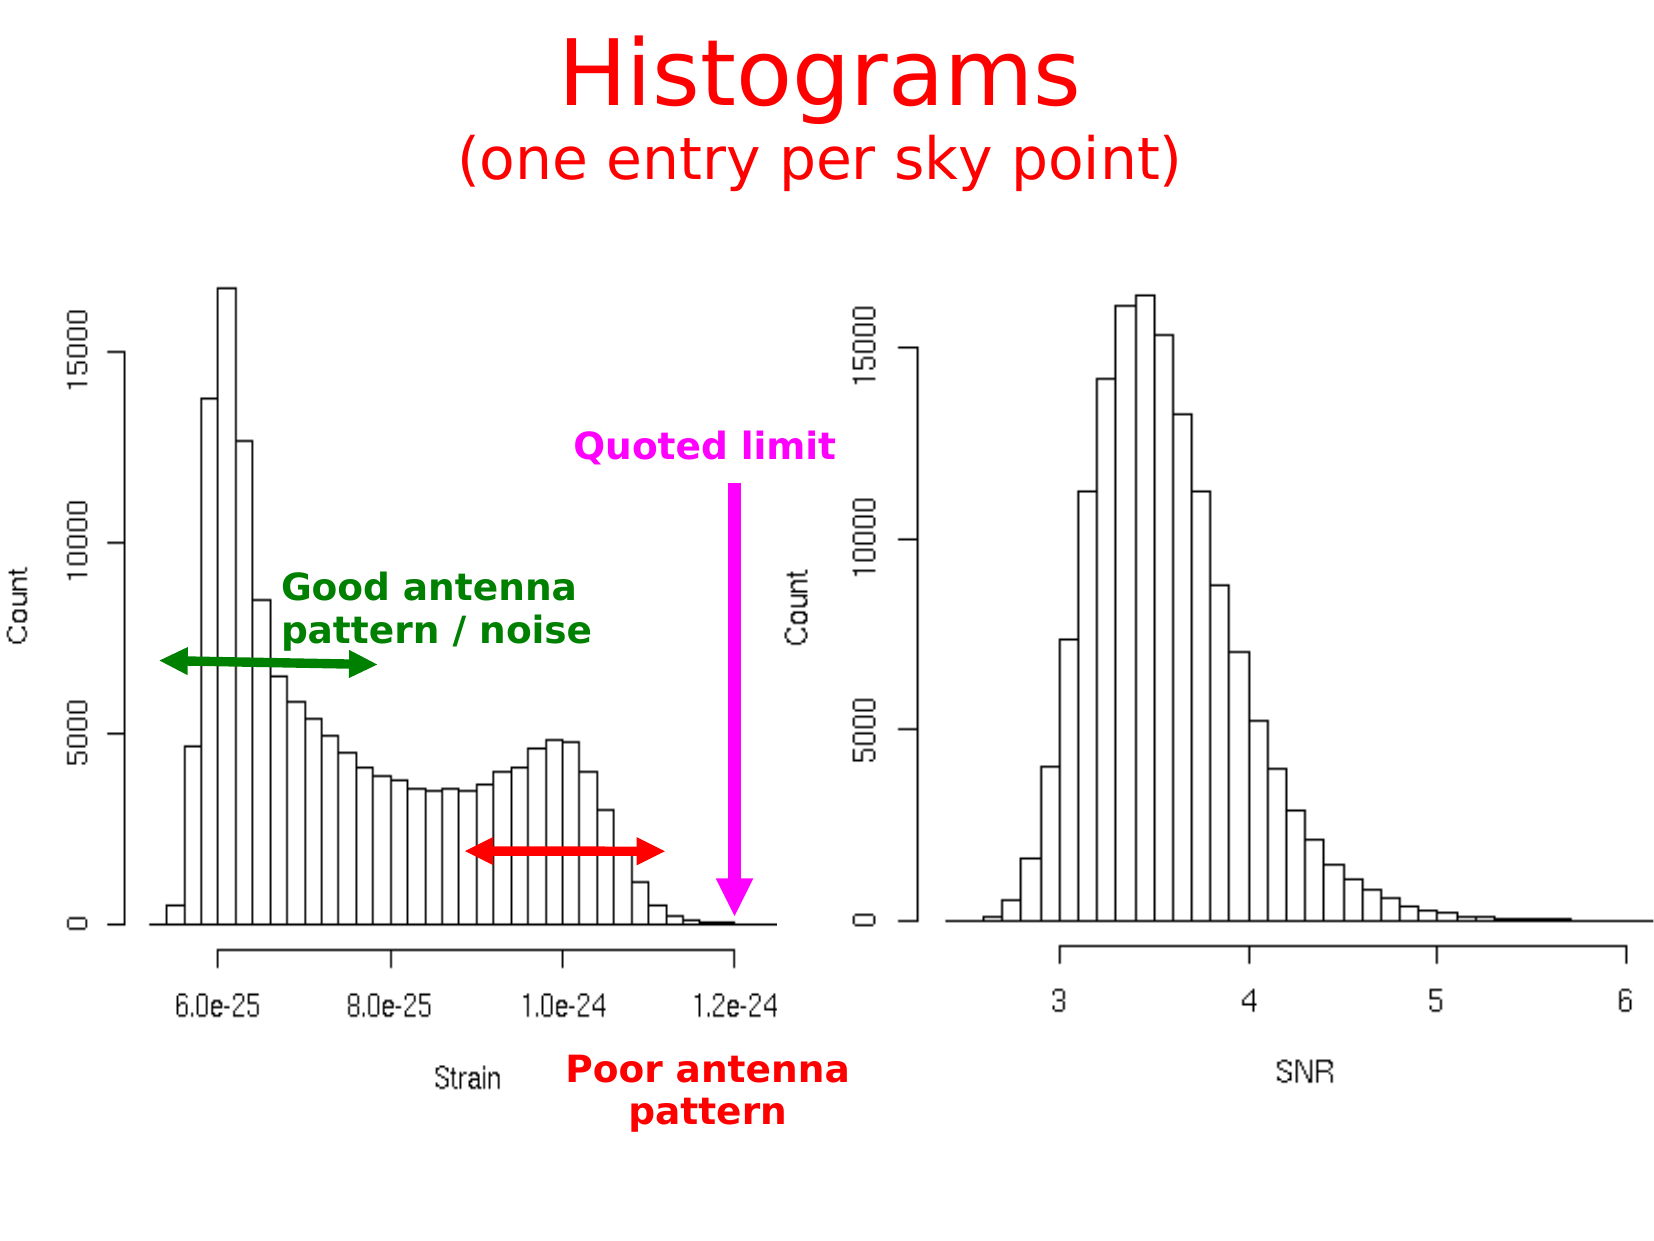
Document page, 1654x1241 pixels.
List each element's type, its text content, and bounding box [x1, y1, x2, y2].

picture [0, 116, 1654, 1134]
text_box Good antenna pattern / noise [266, 559, 618, 660]
title Histograms (one entry per sky point) [114, 0, 1526, 214]
text_box Poor antenna pattern [538, 1040, 877, 1142]
text_box Quoted limit [558, 417, 896, 476]
